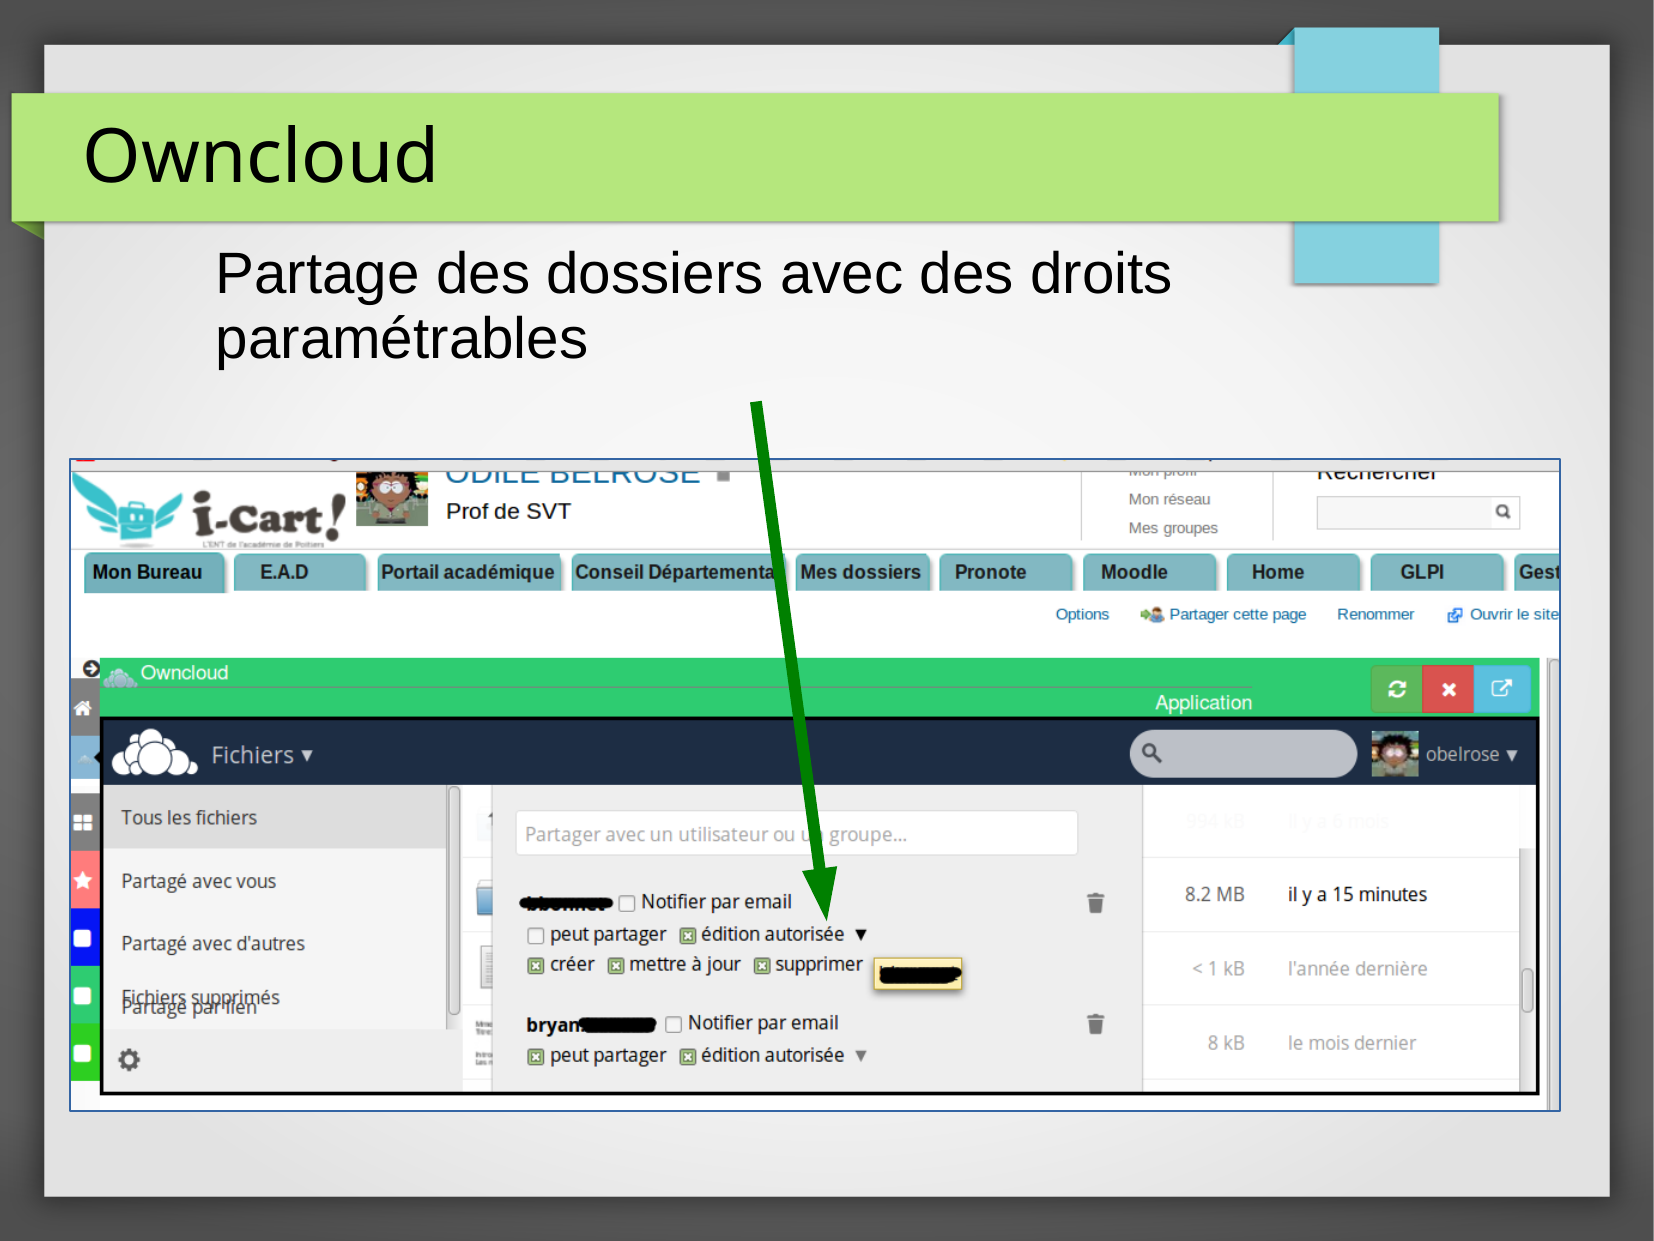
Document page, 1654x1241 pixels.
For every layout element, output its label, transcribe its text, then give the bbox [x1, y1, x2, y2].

picture [0, 0, 1654, 1241]
title Owncloud [82, 94, 1264, 213]
text_box Partage des dossiers avec des droits paramétrables [200, 233, 1441, 379]
